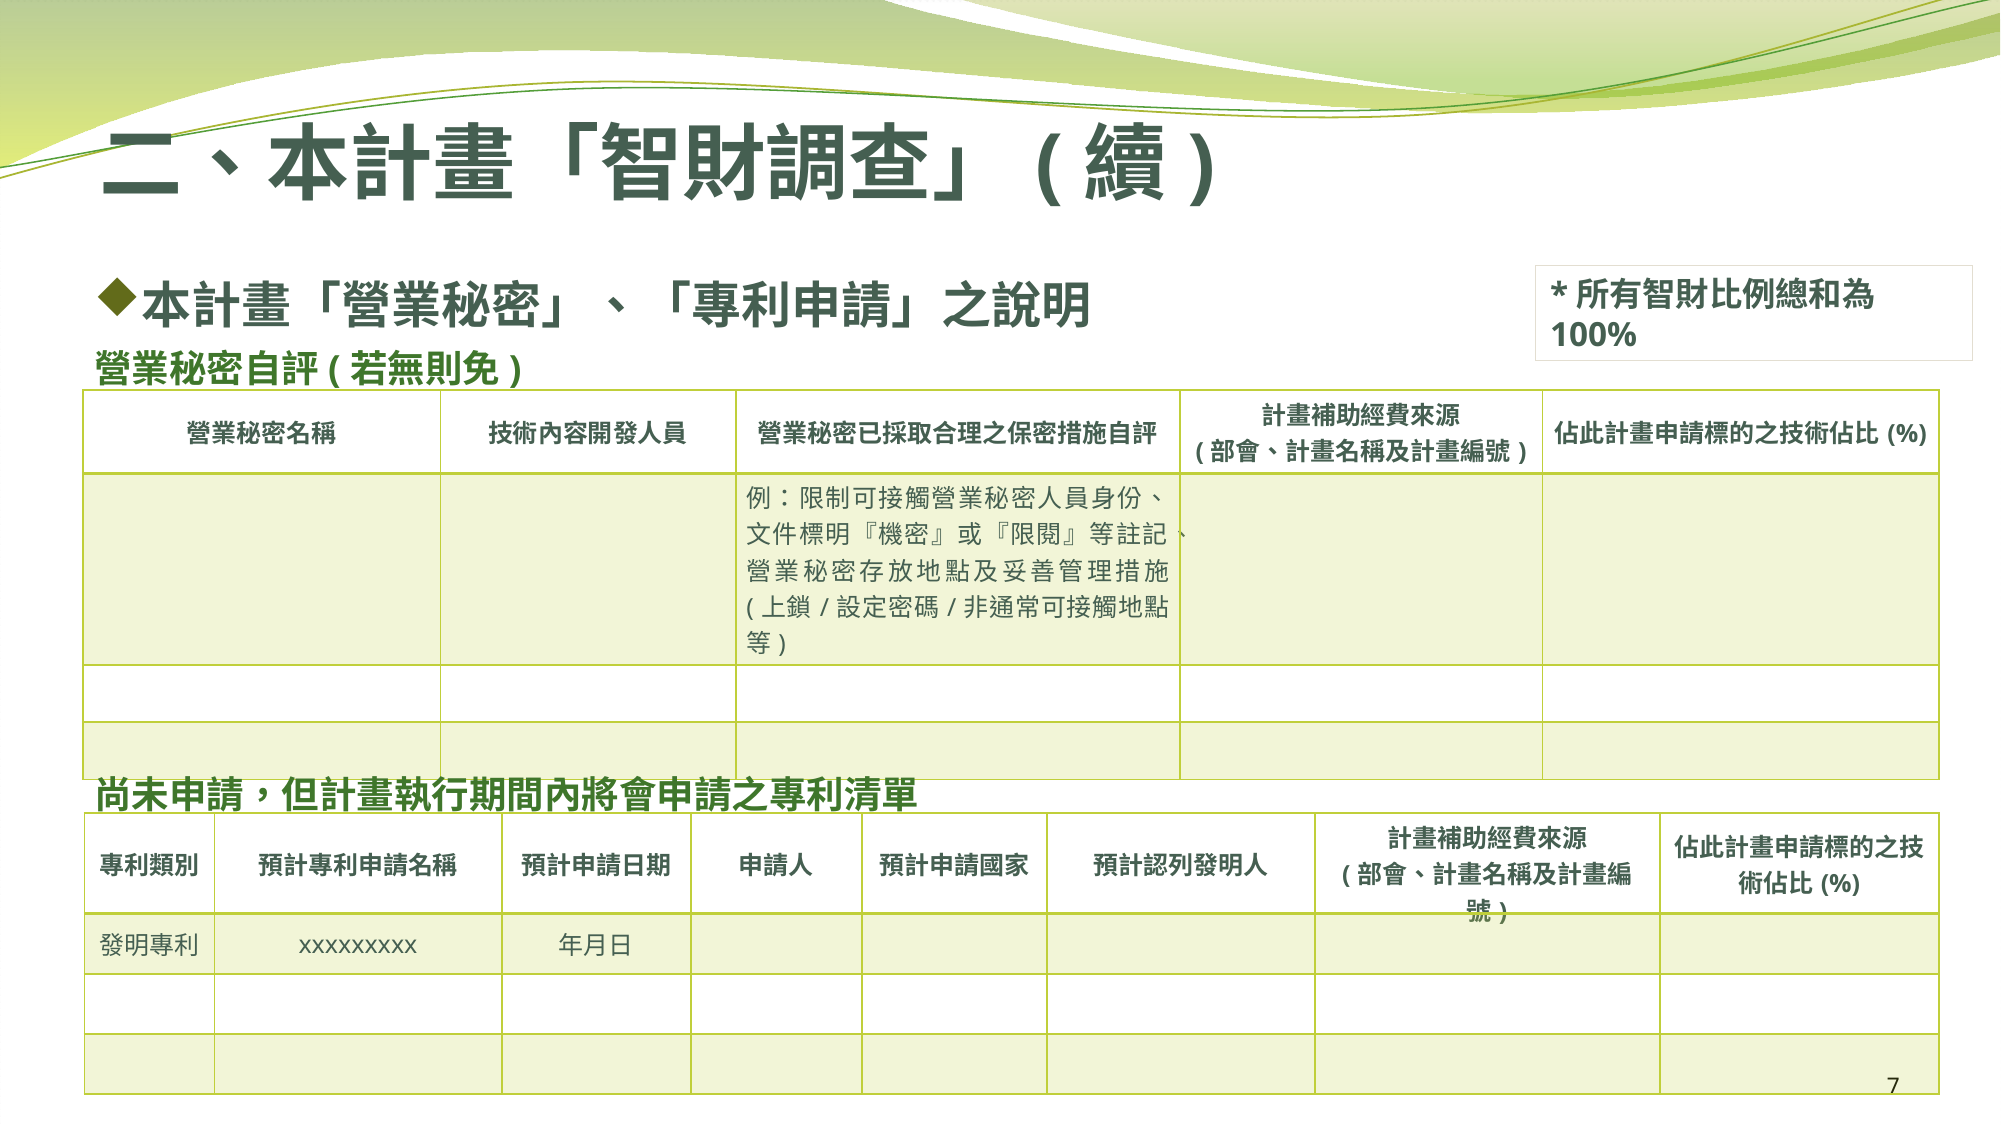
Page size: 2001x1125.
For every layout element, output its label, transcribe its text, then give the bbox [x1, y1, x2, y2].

table_cell [85, 975, 214, 1033]
table_cell 年月日 [503, 915, 690, 973]
list 本計畫「營業秘密」、「專利申請」之說明 [79, 235, 1914, 315]
table_cell [737, 723, 1179, 741]
table_header 預計申請日期 [503, 824, 690, 912]
table_cell [1316, 975, 1659, 1033]
table_header 佔此計畫申請標的之技術佔比(%) [1543, 391, 1938, 472]
table_cell [85, 1035, 214, 1093]
table_header 營業秘密已採取合理之保密措施自評 [737, 398, 1179, 472]
table_cell [1048, 1035, 1314, 1093]
table_cell [1048, 915, 1314, 973]
table_cell [1048, 975, 1314, 1033]
text_box 營業秘密自評(若無則免) [79, 315, 1817, 398]
table_cell xxxxxxxxx [215, 915, 501, 973]
table_header 申請人 [692, 824, 861, 912]
table_cell [441, 723, 735, 741]
table_cell [215, 975, 501, 1033]
table_cell [863, 915, 1046, 973]
table_cell [1181, 475, 1542, 664]
table_cell [441, 666, 735, 721]
table_cell 例：限制可接觸營業秘密人員身份、文件標明『機密』或『限閱』等註記、營業秘密存放地點及妥善管理措施 (上鎖/設定密碼/非通常可接觸地點等) [737, 475, 1179, 664]
table_cell [441, 475, 735, 664]
table_cell [503, 1035, 690, 1093]
table_cell [692, 975, 861, 1033]
table_cell [863, 1035, 1046, 1093]
table_header 專利類別 [85, 824, 214, 912]
table_header 預計專利申請名稱 [215, 824, 501, 912]
table_cell [1316, 915, 1659, 973]
table_header 技術內容開發人員 [441, 398, 735, 472]
table_header 佔此計畫申請標的之技術佔比(%) [1661, 814, 1938, 912]
table_cell [84, 666, 440, 721]
text_box *所有智財比例總和為100% [1535, 265, 1973, 361]
title 二、本計畫「智財調查」(續) [99, 85, 1900, 211]
table_cell [737, 666, 1179, 721]
table_cell [1661, 1035, 1938, 1093]
table_cell [84, 723, 440, 741]
table_cell [1316, 1035, 1659, 1093]
table_cell [1543, 723, 1938, 779]
table_cell [1543, 475, 1938, 664]
table_cell [692, 915, 861, 973]
table_cell [503, 975, 690, 1033]
slide_number <編號> [1733, 1095, 1900, 1103]
table_header 預計申請國家 [863, 824, 1046, 912]
table_cell [215, 1035, 501, 1093]
table_header 營業秘密名稱 [84, 398, 440, 472]
table_cell [1661, 915, 1938, 973]
table_cell 發明專利 [85, 915, 214, 973]
table_cell [1181, 723, 1542, 741]
table_cell [1661, 975, 1938, 1033]
table_header 計畫補助經費來源 (部會、計畫名稱及計畫編號) [1181, 398, 1542, 472]
table_cell [863, 975, 1046, 1033]
table_header 預計認列發明人 [1048, 824, 1314, 912]
text_box 尚未申請，但計畫執行期間內將會申請之專利清單 [79, 741, 1817, 824]
table_cell [84, 475, 440, 664]
table_cell [1543, 666, 1938, 721]
table_cell [692, 1035, 861, 1093]
table_cell [1181, 666, 1542, 721]
table_header 計畫補助經費來源 (部會、計畫名稱及計畫編號) [1316, 824, 1659, 912]
